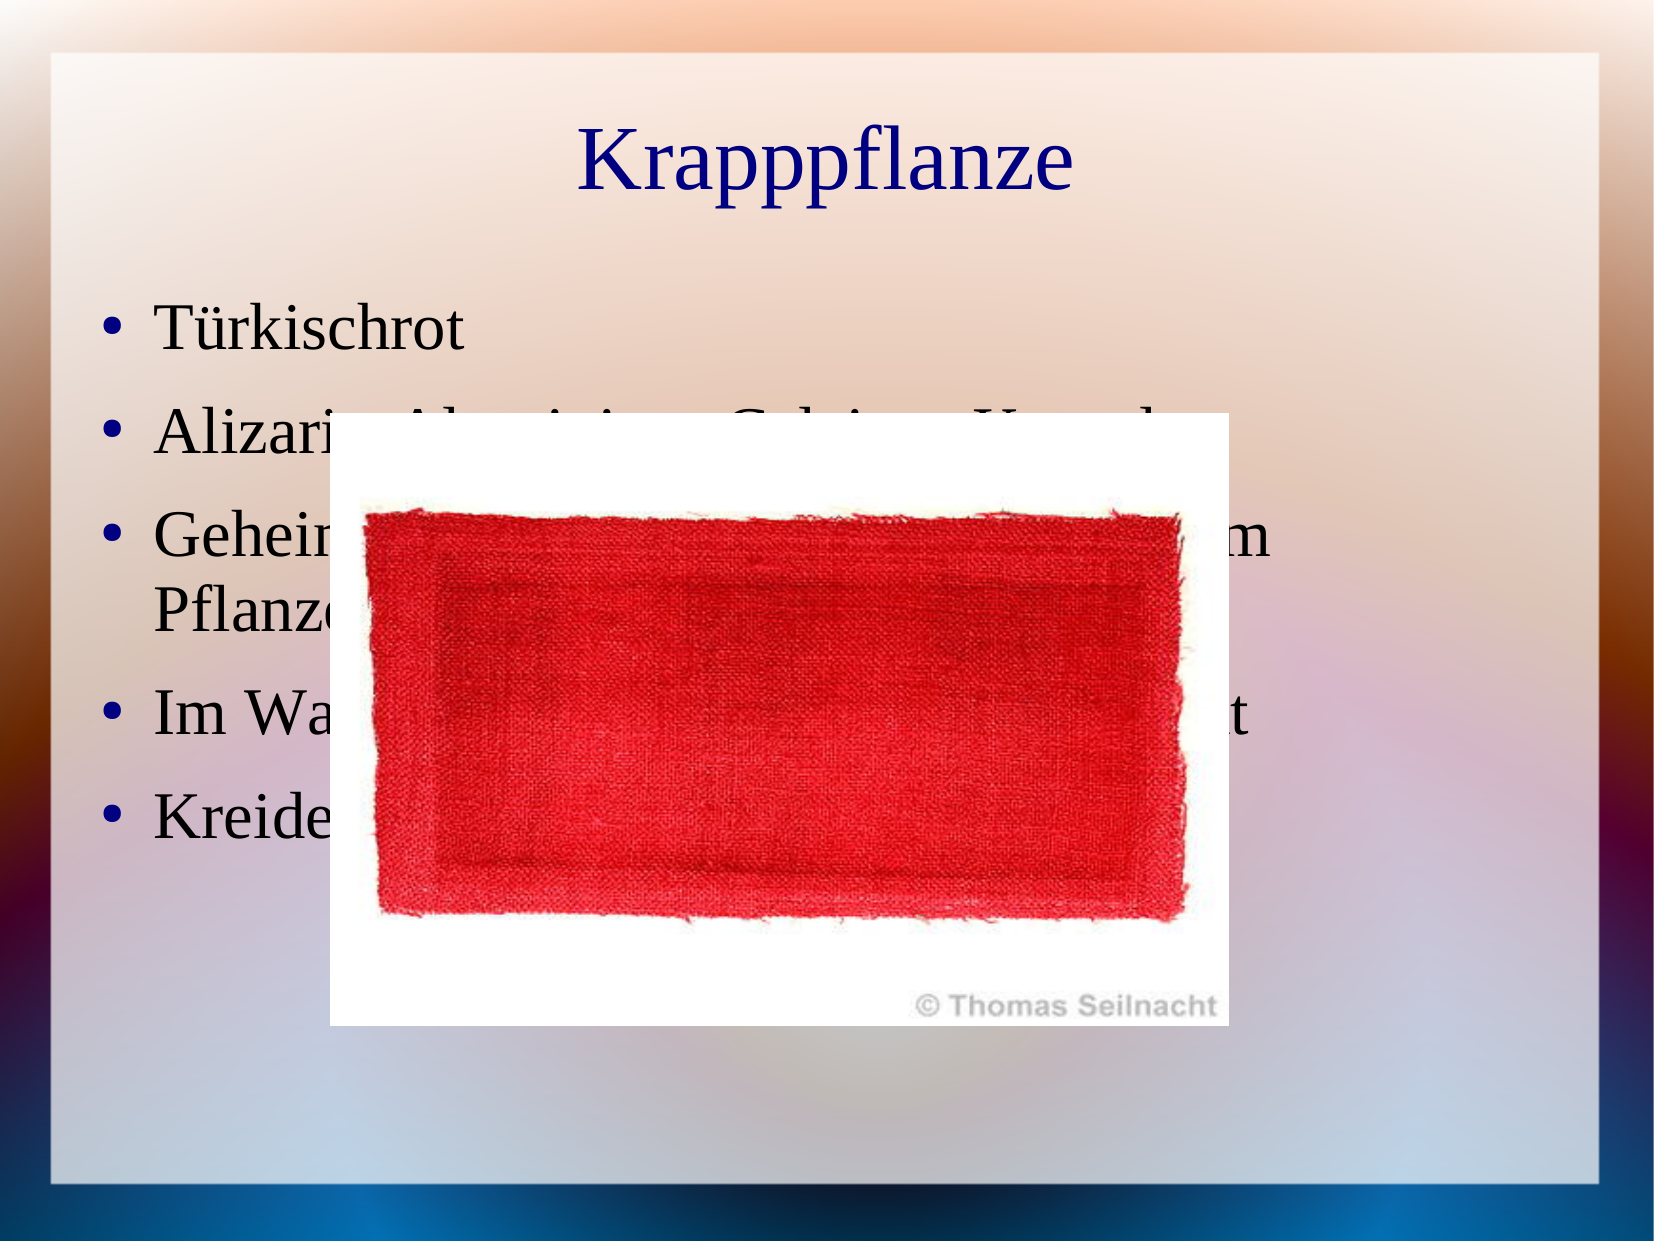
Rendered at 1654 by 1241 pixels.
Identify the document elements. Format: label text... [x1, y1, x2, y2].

title Krapppflanze [82, 55, 1571, 263]
list Türkischrot Alizarin-Aluminium-Calcium-Komplex Geheimnis: vor dem Beizen mit ranzigem Pflanzenöl behandeln Im Wasser → Calciumhydrogencarbonat Kreidezusätze für den Kalkgehalt [82, 290, 1571, 1034]
picture [0, 0, 1654, 1241]
